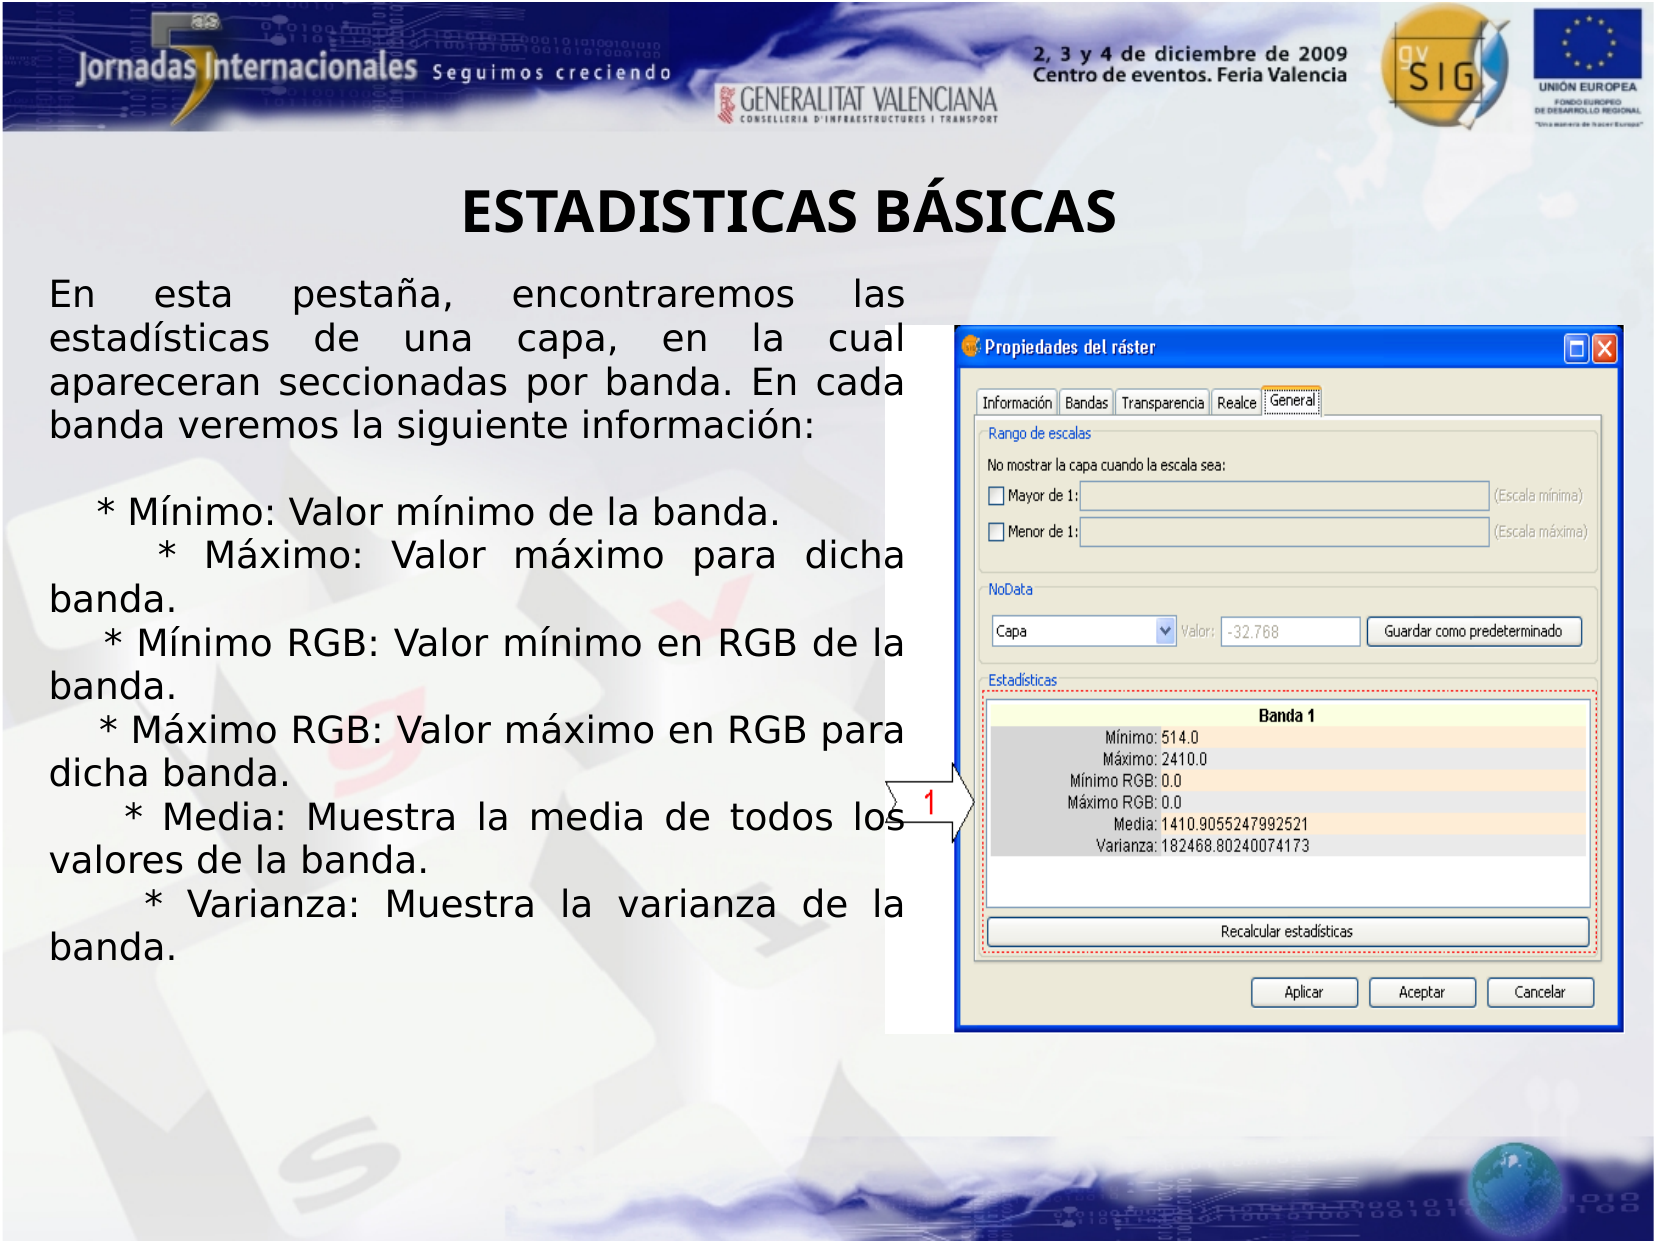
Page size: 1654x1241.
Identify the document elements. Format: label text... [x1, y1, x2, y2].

text_box En esta pestaña, encontraremos las estadísticas de una capa, en la cual apareceran seccionadas por banda. En cada banda veremos la siguiente información: * Mínimo: Valor mínimo de la banda. * Máximo: Valor máximo para dicha banda. * Mínimo RGB: Valor mínimo en RGB de la banda. * Máximo RGB: Valor máximo en RGB para dicha banda. * Media: Muestra la media de todos los valores de la banda. * Varianza: Muestra la varianza de la banda. [33, 265, 922, 977]
text_box ESTADISTICAS BÁSICAS [445, 165, 1133, 255]
picture [2, 2, 1654, 1241]
